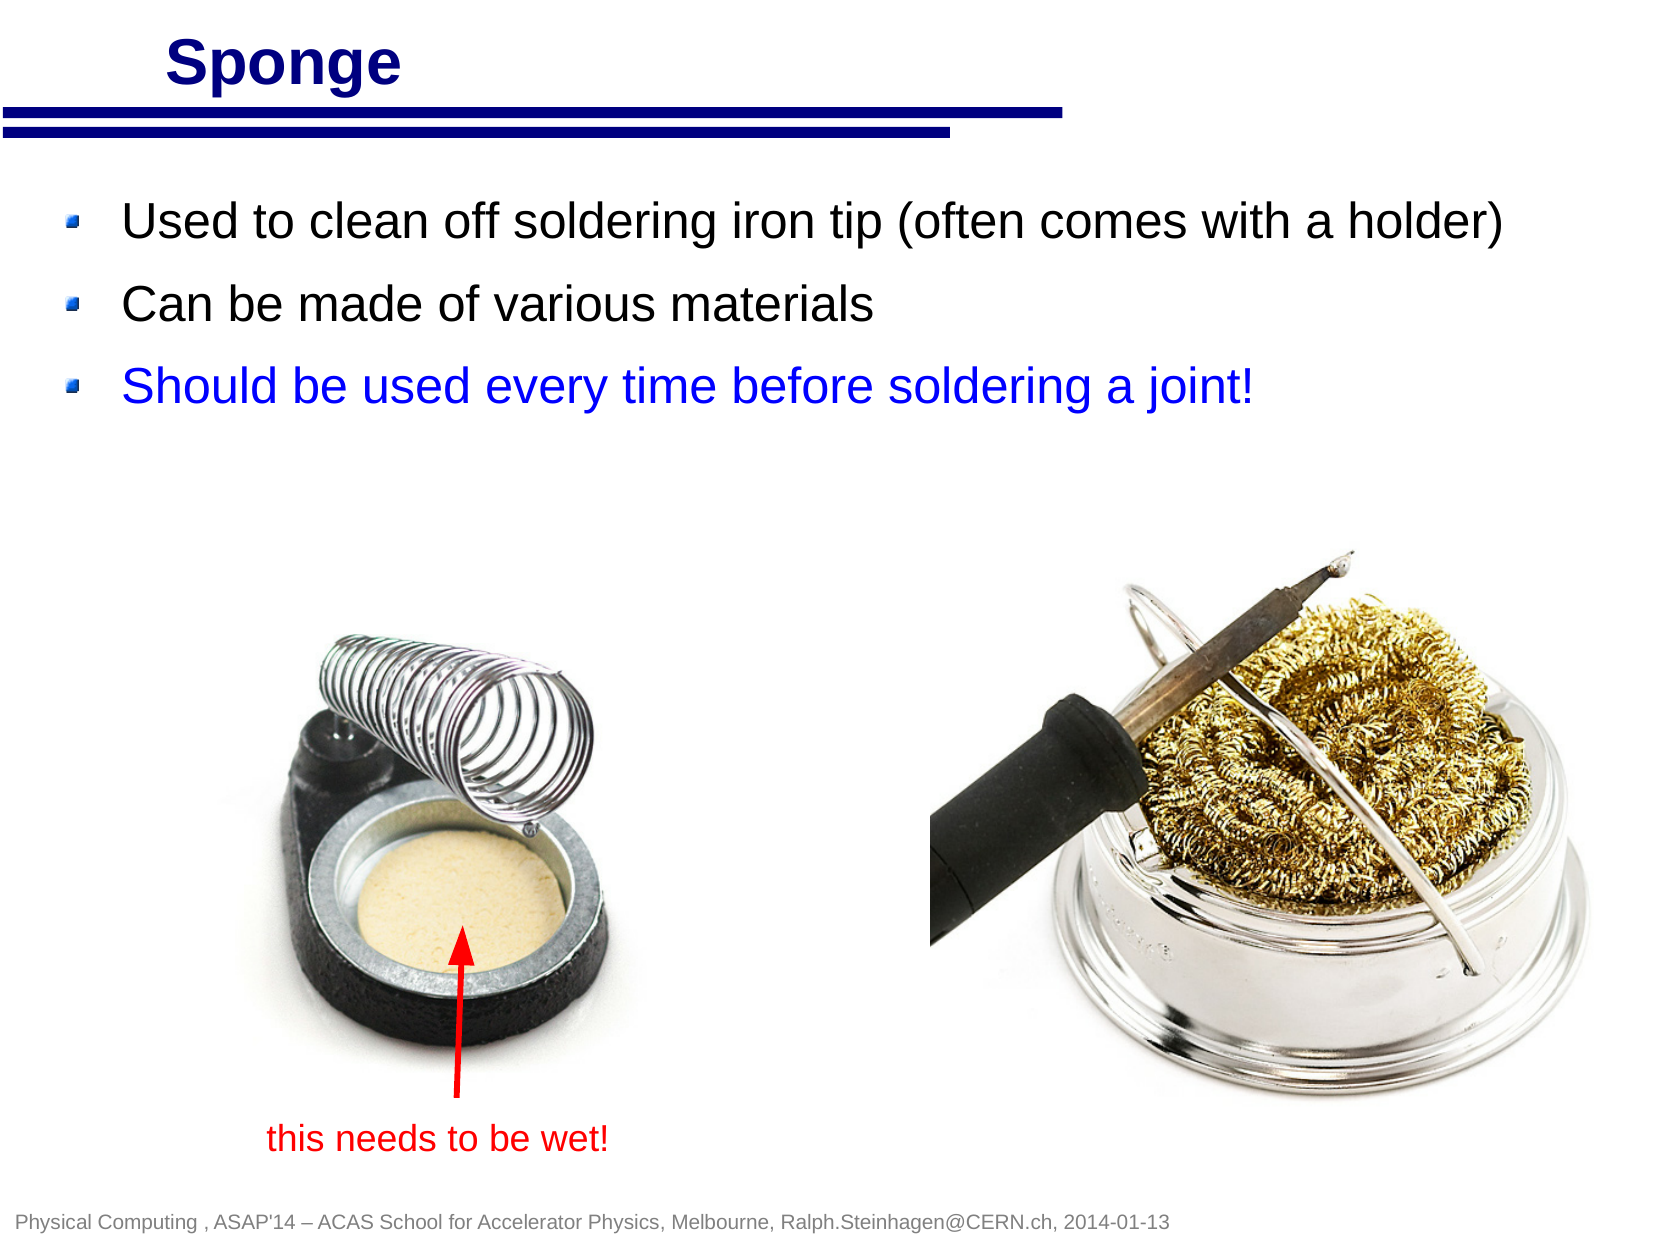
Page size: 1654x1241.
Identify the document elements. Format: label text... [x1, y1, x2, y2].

picture [930, 539, 1628, 1117]
list Used to clean off soldering iron tip (often comes with a holder) Can be made of various materials Should be used every time before soldering a joint! [65, 192, 1628, 1205]
picture [101, 509, 772, 1180]
title Sponge [165, 0, 1323, 124]
text_box this needs to be wet! [251, 1110, 624, 1167]
